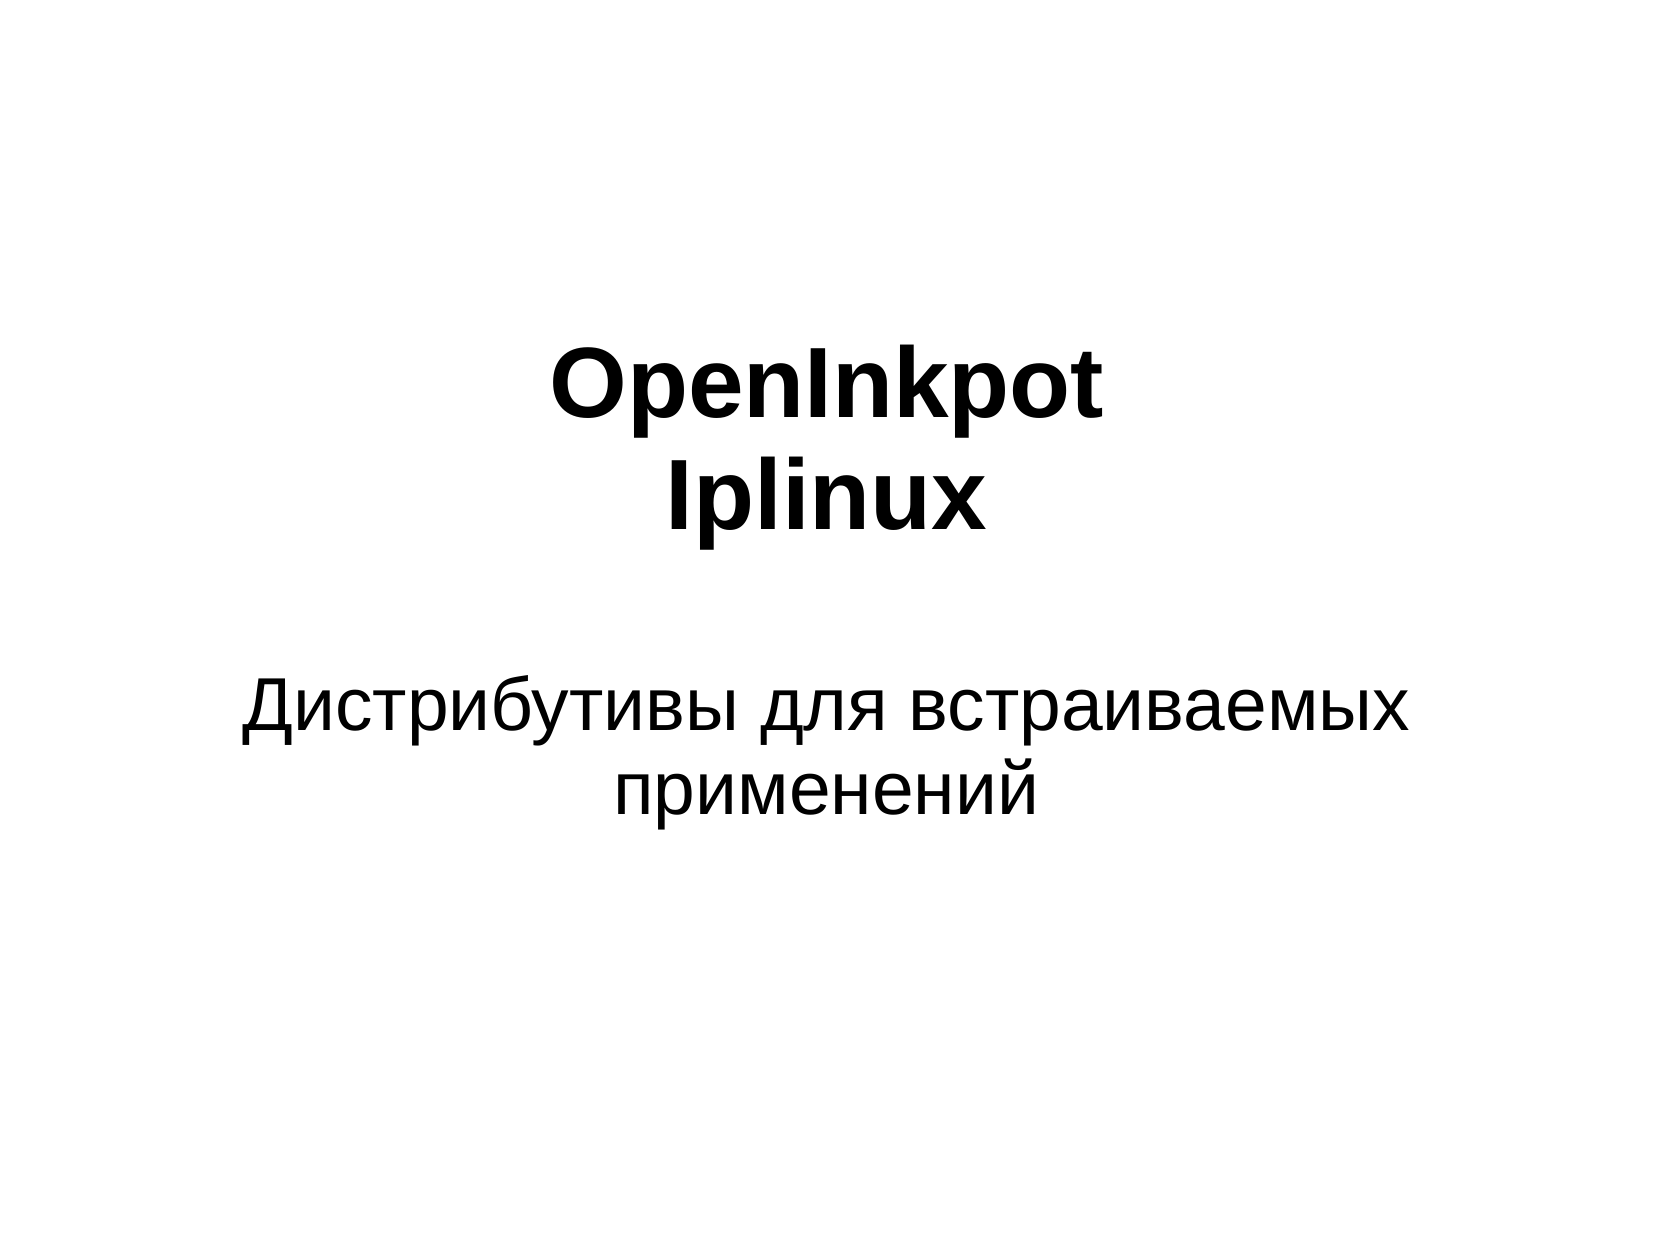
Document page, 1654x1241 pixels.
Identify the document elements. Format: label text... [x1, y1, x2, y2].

subtitle OpenInkpot Iplinux Дистрибутивы для встраиваемых применений [82, 49, 1571, 1109]
